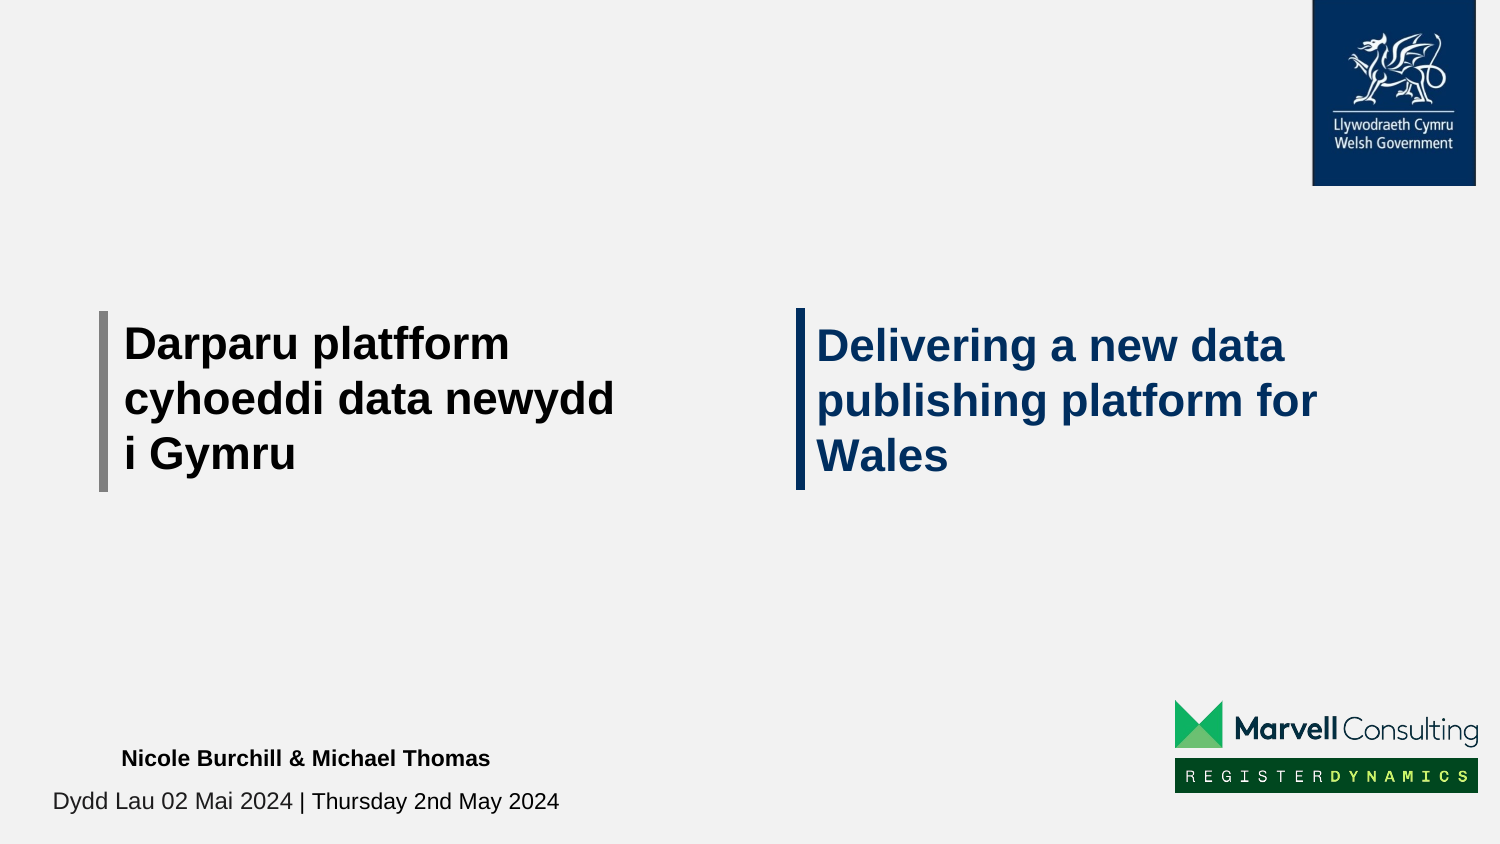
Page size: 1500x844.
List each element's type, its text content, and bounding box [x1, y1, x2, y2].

picture [1175, 758, 1478, 793]
text_box Delivering a new data publishing platform for Wales [805, 309, 1388, 544]
text_box Darparu platfform cyhoeddi data newydd i Gymru [112, 308, 766, 487]
picture [1175, 700, 1478, 748]
text_box [796, 308, 805, 490]
text_box [99, 311, 108, 492]
text_box Nicole Burchill & Michael Thomas Dydd Lau 02 Mai 2024 | Thursday 2nd May 2024 [41, 724, 1459, 825]
